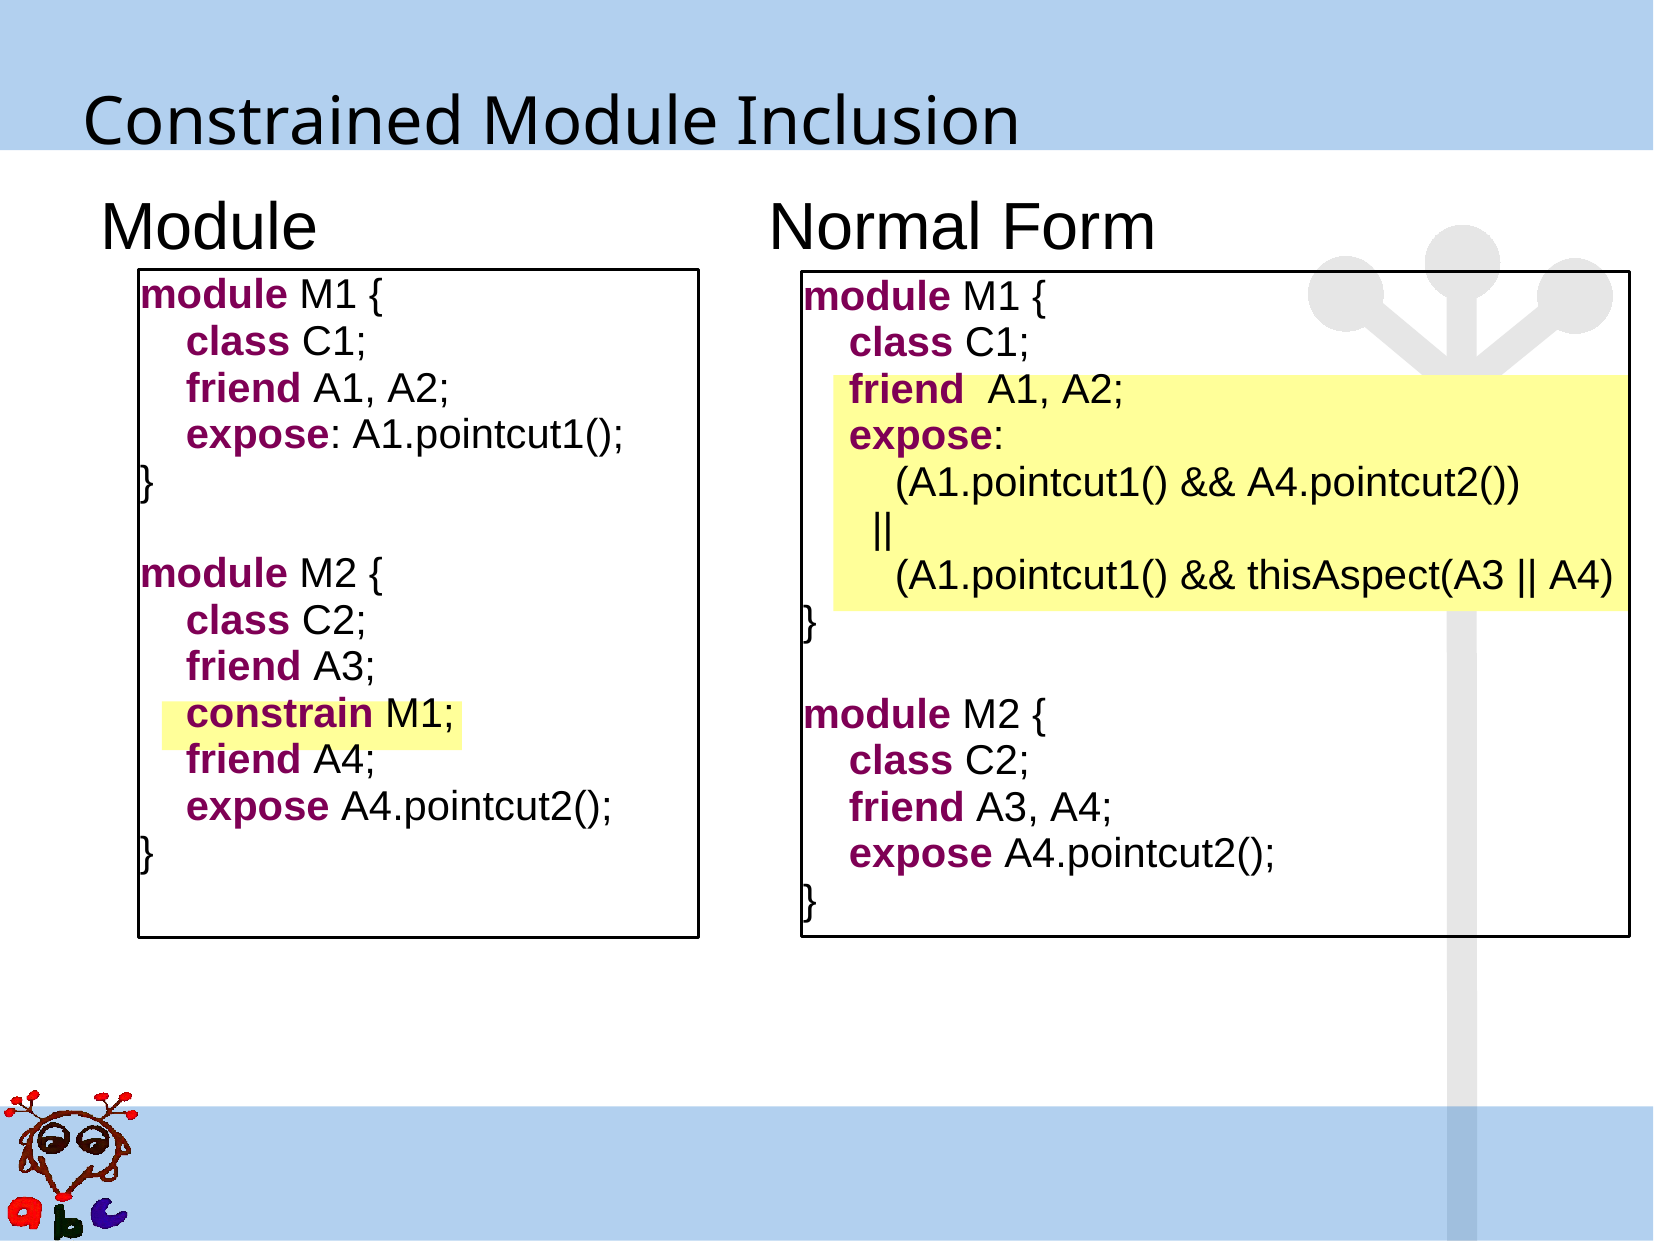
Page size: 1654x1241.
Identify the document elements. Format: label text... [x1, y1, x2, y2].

picture [0, 1088, 139, 1241]
list Module [82, 189, 750, 265]
list Normal Form [750, 189, 1477, 265]
text_box module M1 { class C1; friend A1, A2; expose: A1.pointcut1(); } module M2 { class C2; friend A3; constrain M1; friend A4; expose A4.pointcut2(); } [138, 269, 699, 938]
title Constrained Module Inclusion [82, 49, 1576, 188]
text_box module M1 { class C1; friend A1, A2; expose: (A1.pointcut1() && A4.pointcut2()) || (A1.pointcut1() && thisAspect(A3 || A4) } module M2 { class C2; friend A3, A4; expose A4.pointcut2(); } [801, 271, 1630, 937]
